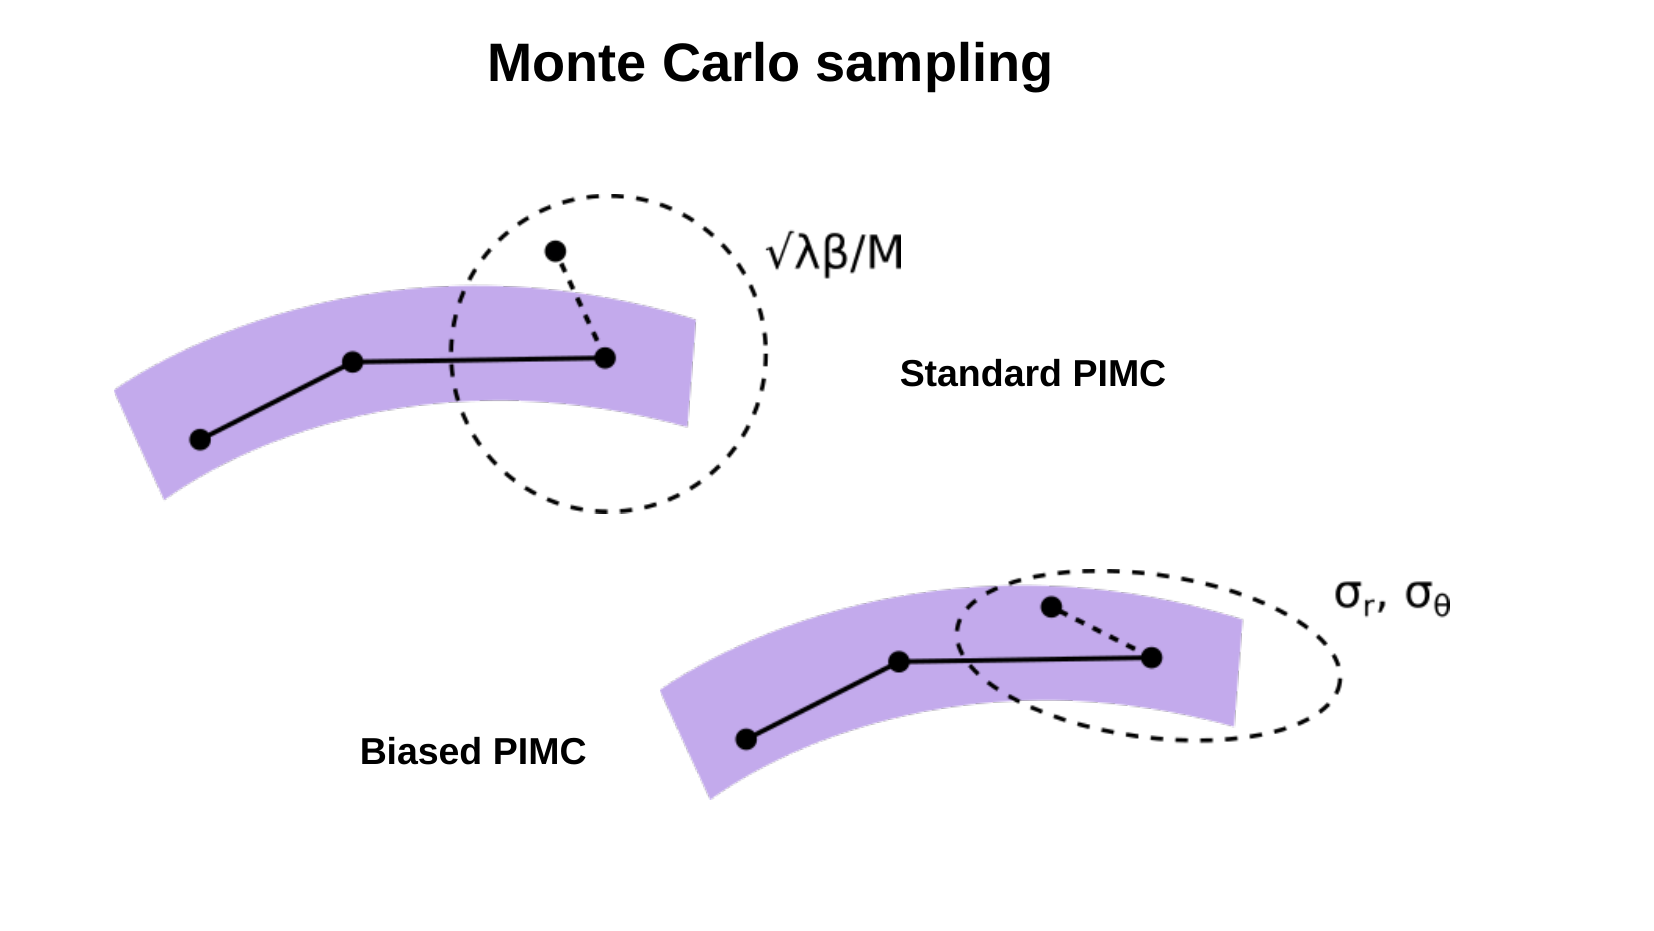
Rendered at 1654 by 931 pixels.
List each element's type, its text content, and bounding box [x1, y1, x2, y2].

picture [114, 194, 901, 514]
text_box Biased PIMC [345, 723, 871, 782]
picture [660, 569, 1450, 800]
text_box Standard PIMC [885, 345, 1411, 404]
title Monte Carlo sampling [26, 0, 1516, 141]
